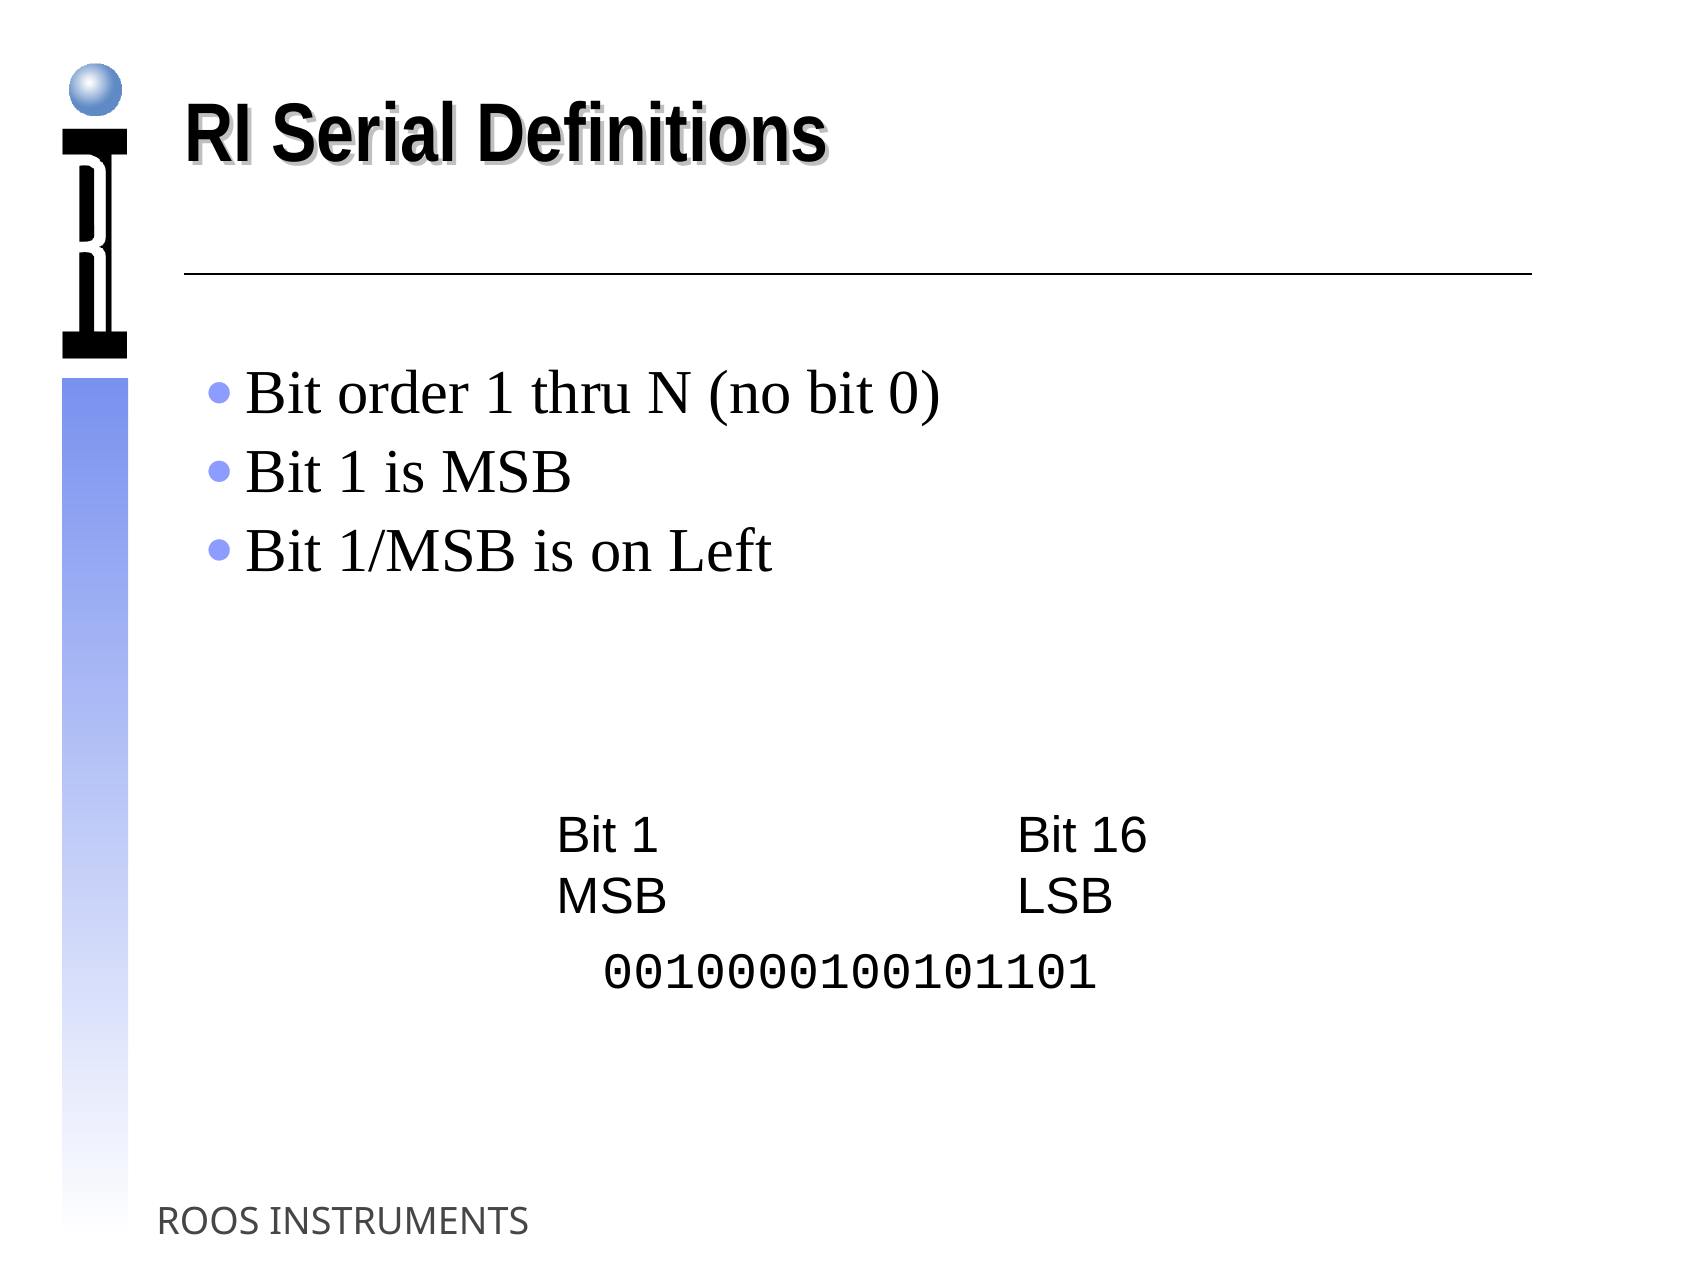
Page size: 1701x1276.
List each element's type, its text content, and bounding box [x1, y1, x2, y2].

text_box LSB [1016, 867, 1114, 925]
text_box Bit order 1 thru N (no bit 0) Bit 1 is MSB Bit 1/MSB is on Left [192, 358, 1550, 589]
text_box Bit 1 [556, 806, 660, 864]
text_box Bit 16 [1016, 806, 1149, 864]
text_box MSB [556, 867, 668, 925]
text_box RI Serial Definitions [184, 92, 1539, 268]
text_box 0010000100101101 [602, 946, 1094, 1004]
